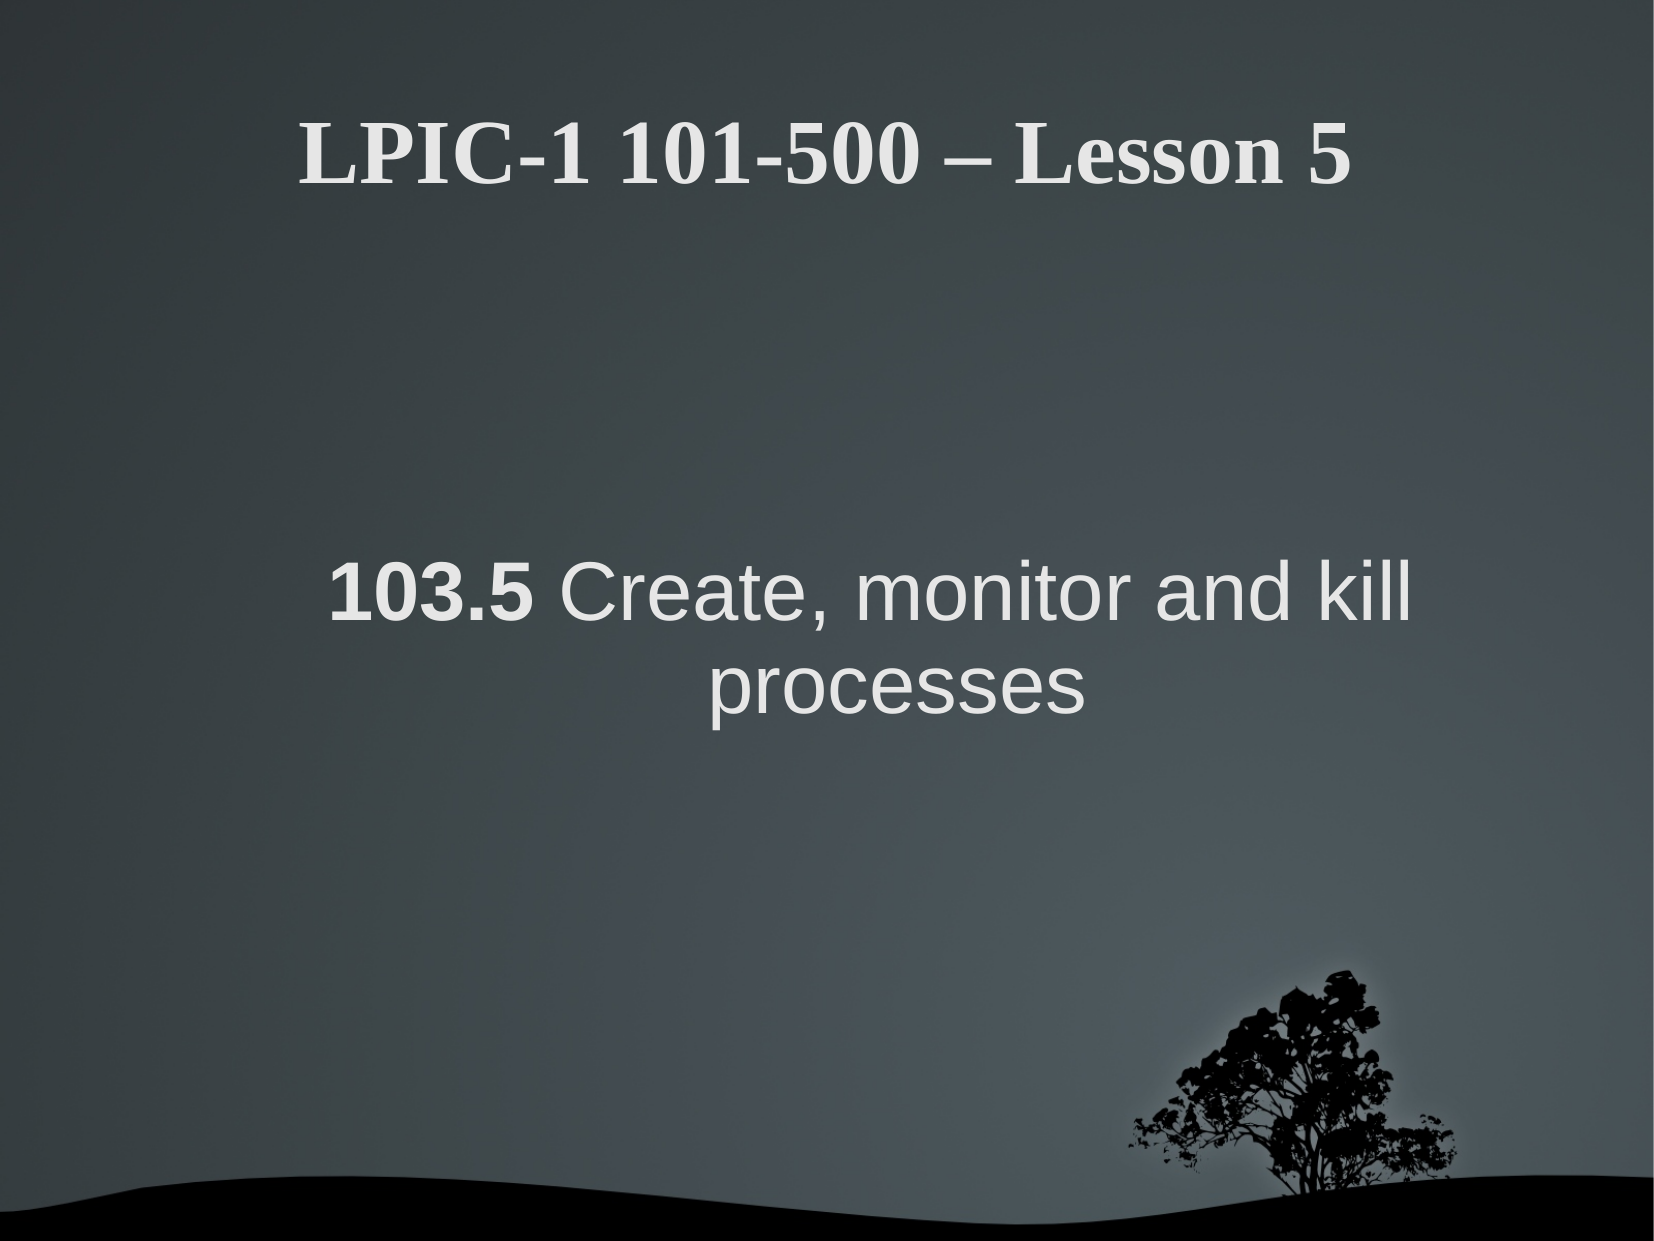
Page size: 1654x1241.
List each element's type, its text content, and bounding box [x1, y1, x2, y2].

title LPIC-1 101-500 – Lesson 5 [82, 49, 1571, 257]
list 103.5 Create, monitor and kill processes [82, 290, 1571, 1109]
picture [0, 0, 1654, 1241]
